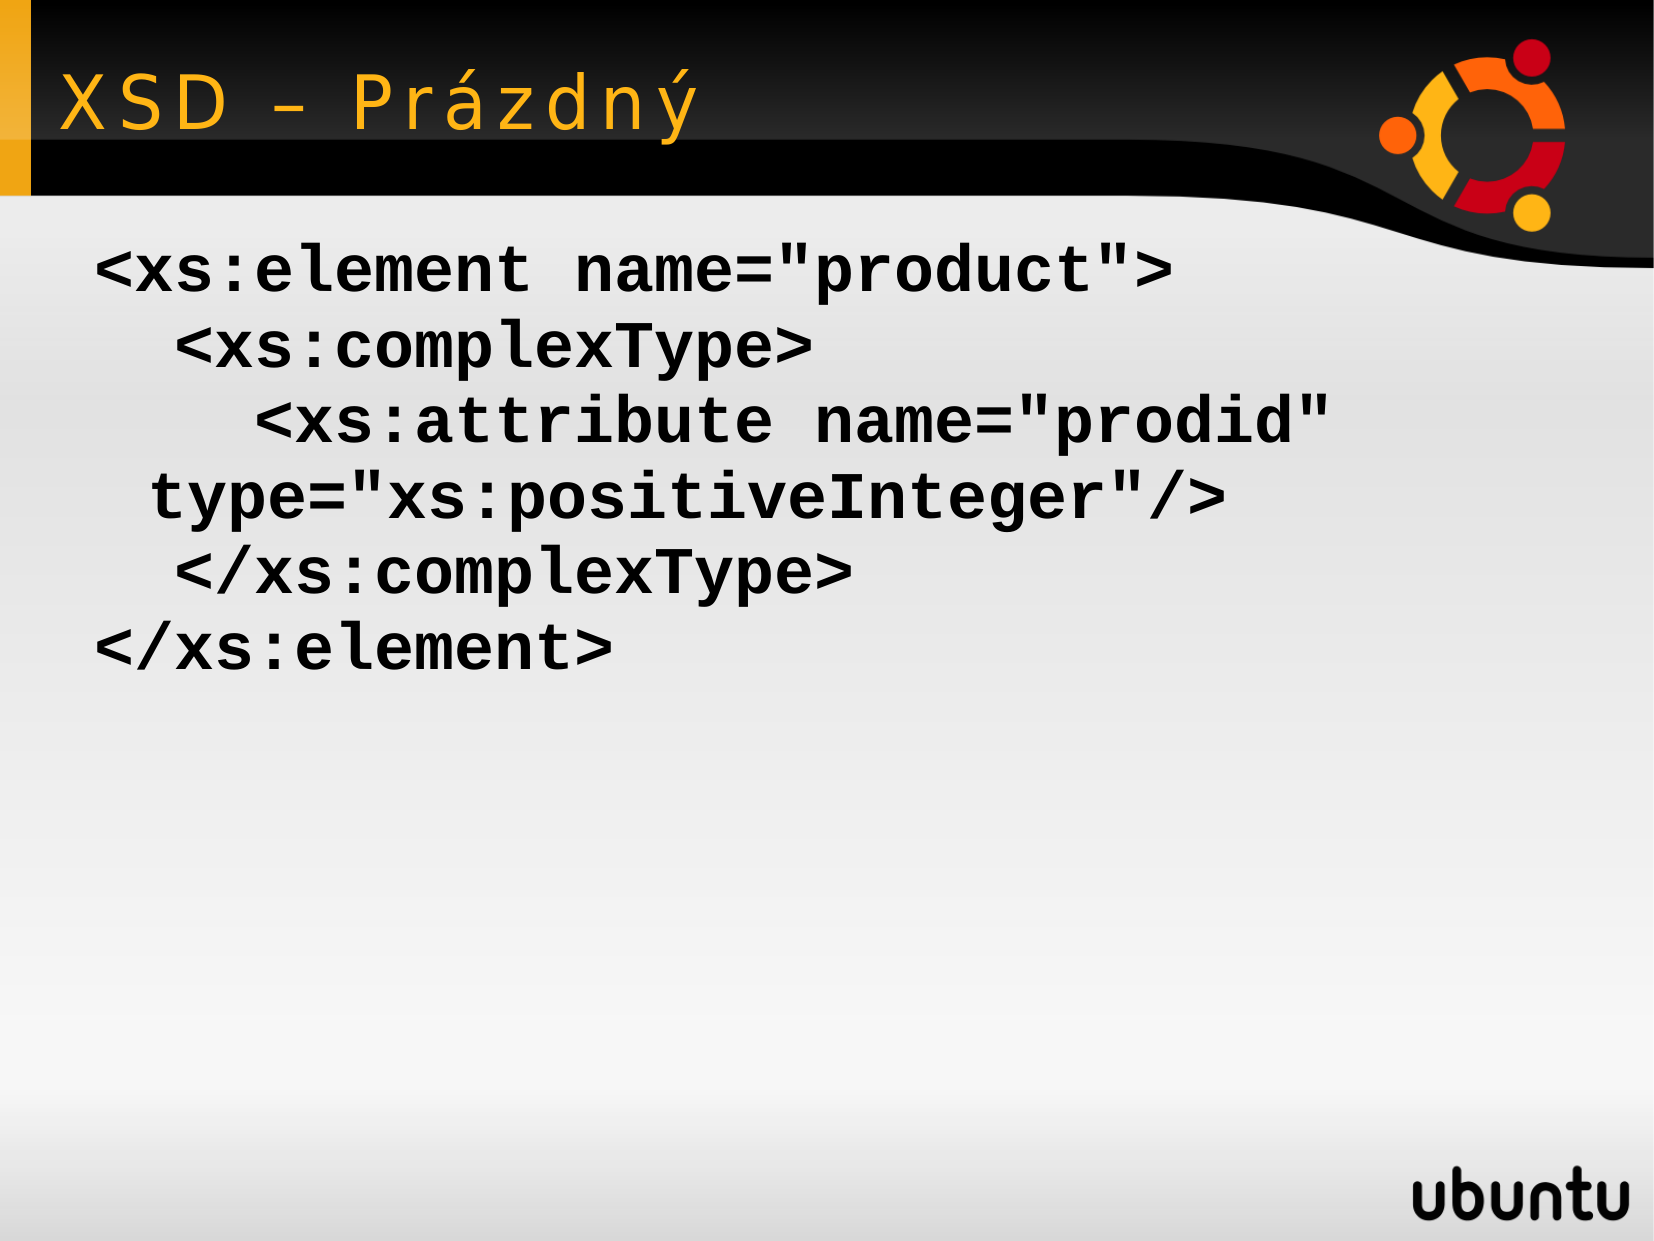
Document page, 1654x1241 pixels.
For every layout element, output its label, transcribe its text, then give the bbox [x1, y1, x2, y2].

picture [0, 0, 1654, 1241]
list <xs:element name="product"> <xs:complexType> <xs:attribute name="prodid" type="xs:positiveInteger"/> </xs:complexType> </xs:element> [76, 236, 1565, 1055]
title XSD – Prázdný [59, 29, 1270, 178]
